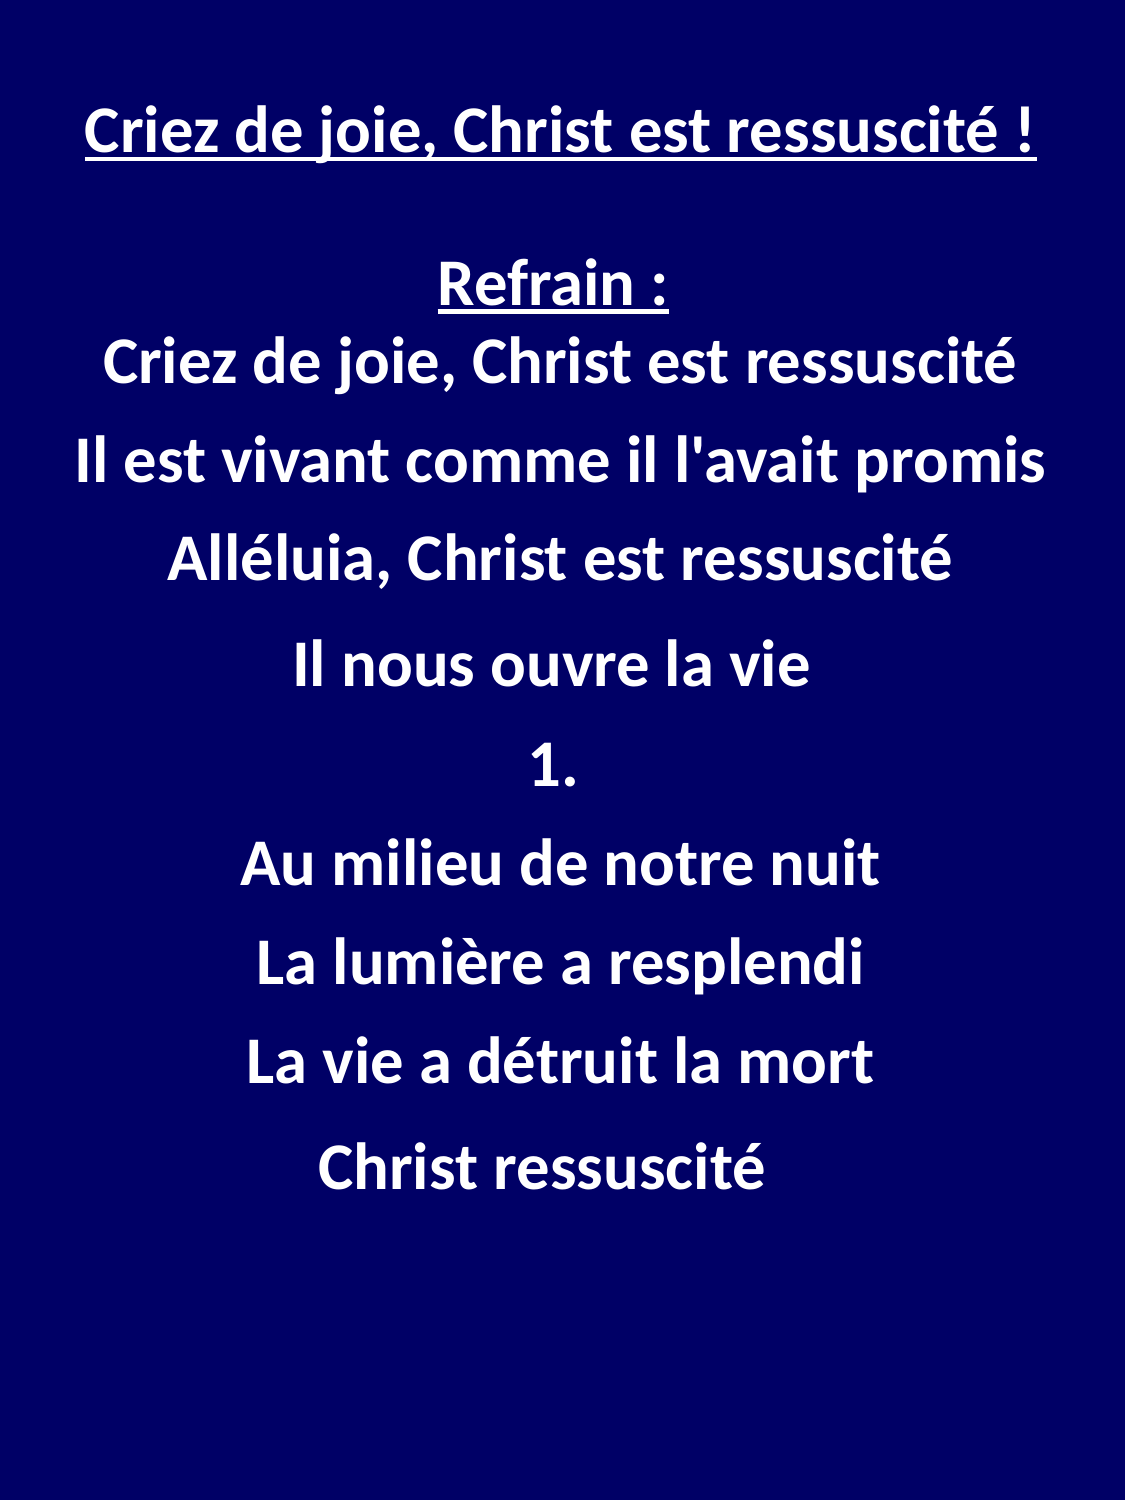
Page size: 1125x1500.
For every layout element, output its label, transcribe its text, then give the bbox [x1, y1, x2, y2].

text_box Criez de joie, Christ est ressuscité ! Refrain : Criez de joie, Christ est ressuscité Il est vivant comme il l'avait promis Alléluia, Christ est ressuscité Il nous ouvre la vie 1. Au milieu de notre nuit La lumière a resplendi La vie a détruit la mort Christ ressuscité [11, 35, 1111, 1441]
